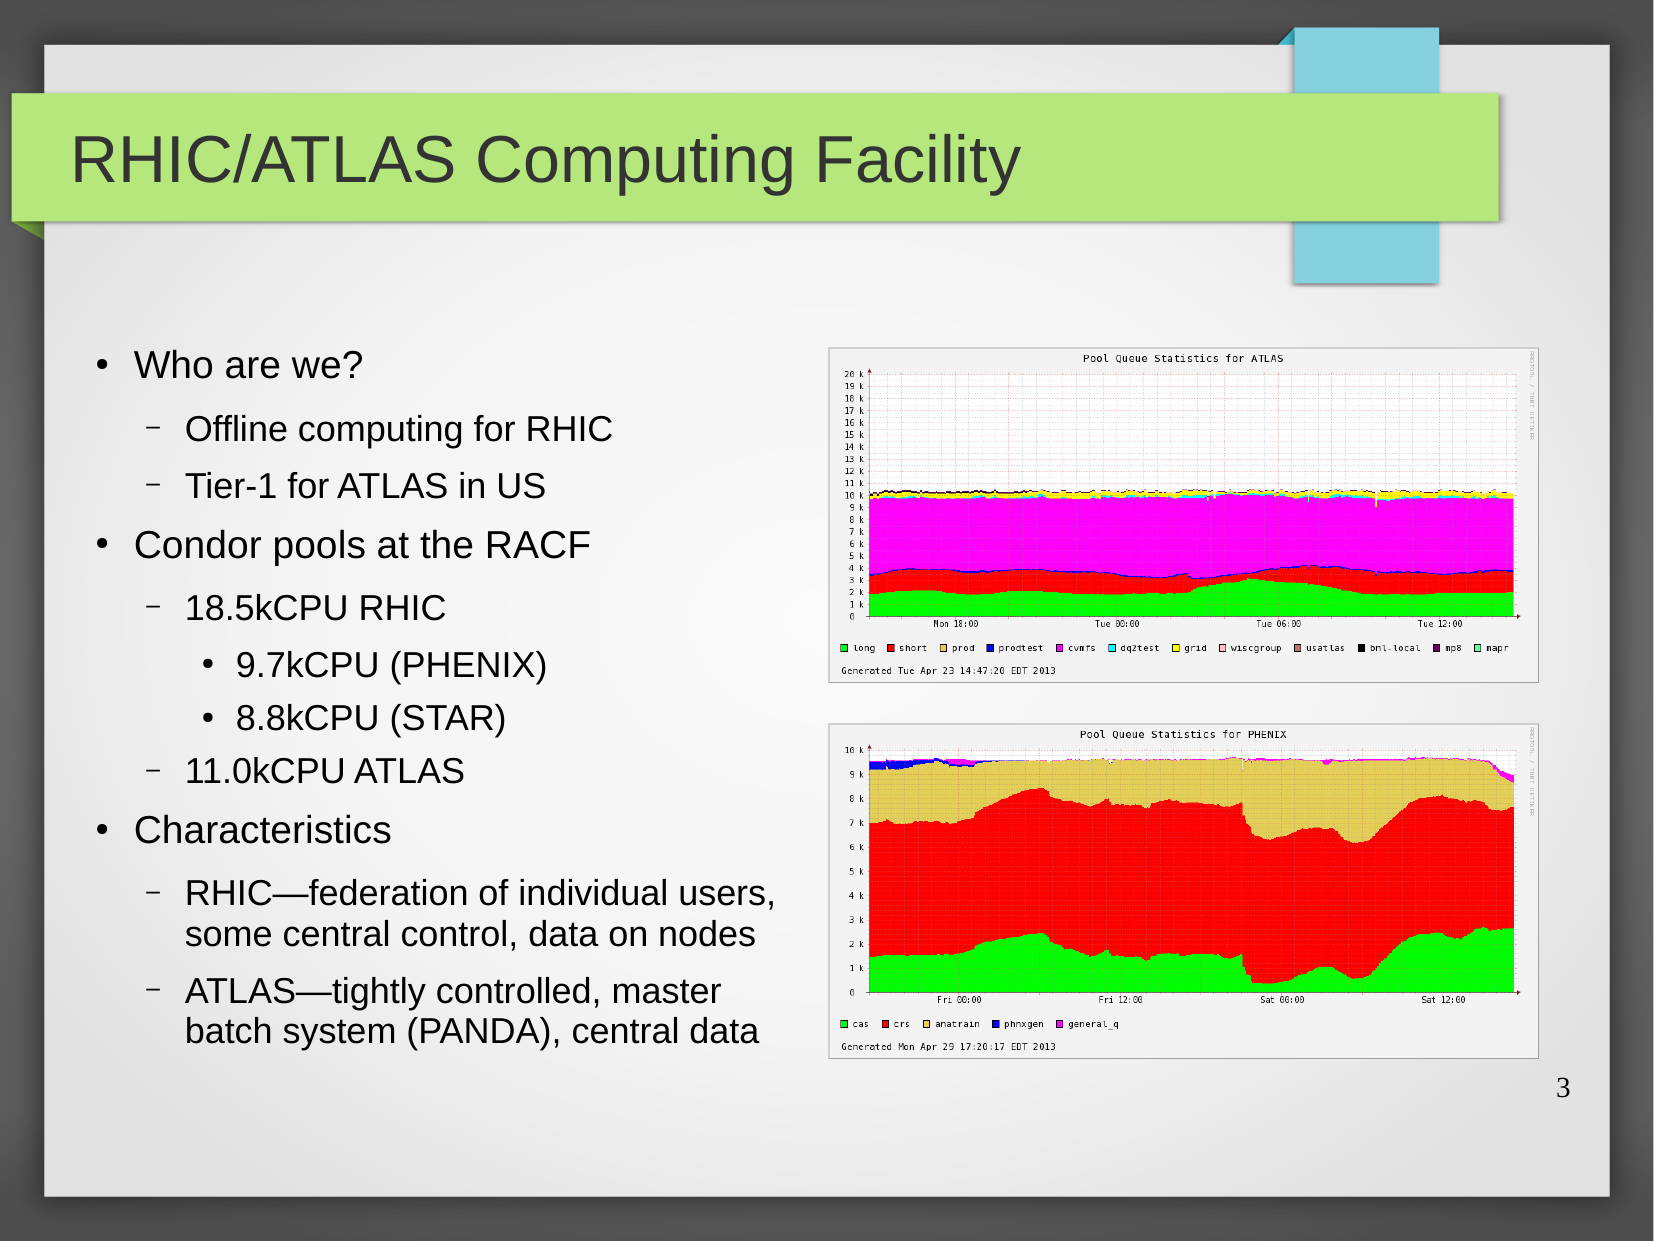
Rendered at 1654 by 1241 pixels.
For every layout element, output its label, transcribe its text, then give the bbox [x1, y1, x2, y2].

list Who are we? Offline computing for RHIC Tier-1 for ATLAS in US Condor pools at the RACF 18.5kCPU RHIC 9.7kCPU (PHENIX) 8.8kCPU (STAR) 11.0kCPU ATLAS Characteristics RHIC—federation of individual users, some central control, data on nodes ATLAS—tightly controlled, master batch system (PANDA), central data [82, 343, 793, 1063]
picture [0, 0, 1654, 1241]
title RHIC/ATLAS Computing Facility [70, 106, 1229, 213]
